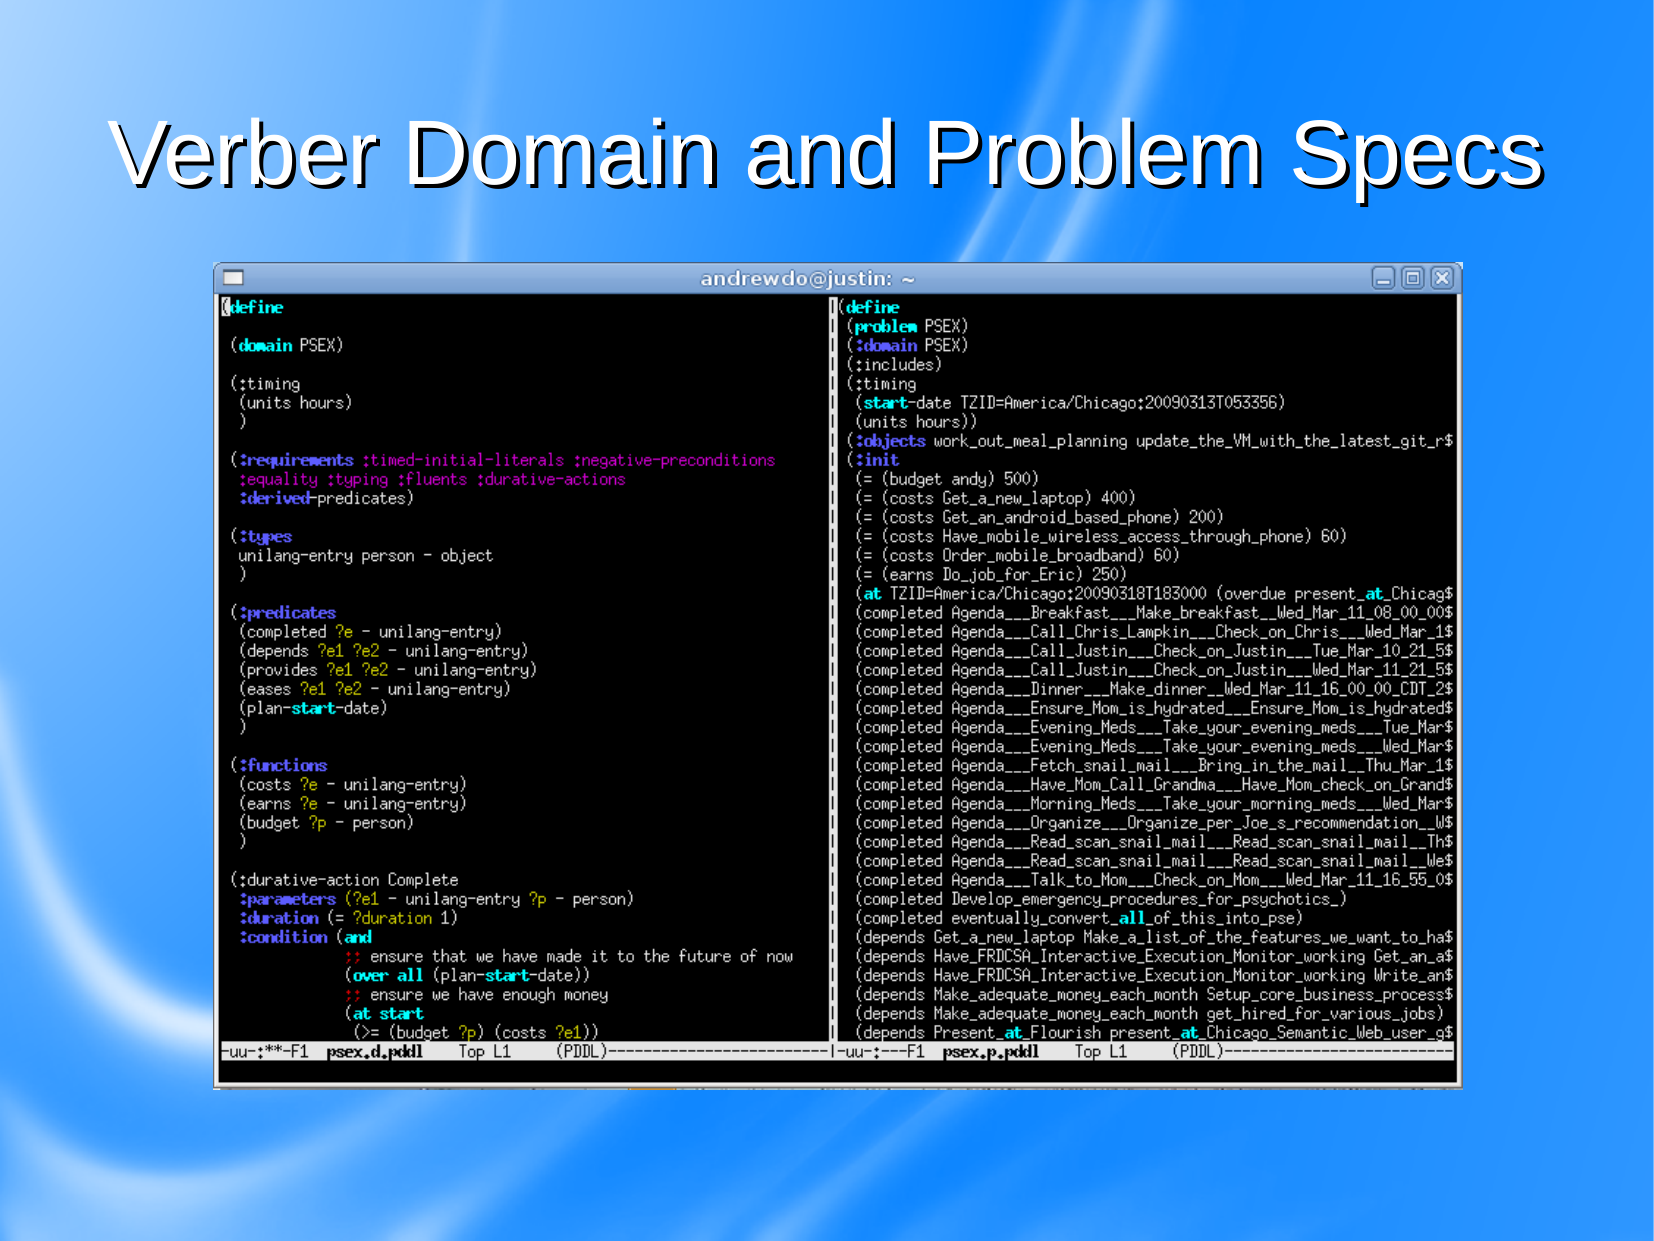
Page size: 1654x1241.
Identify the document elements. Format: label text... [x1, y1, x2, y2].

picture [0, 0, 1654, 1241]
title Verber Domain and Problem Specs [82, 49, 1571, 257]
